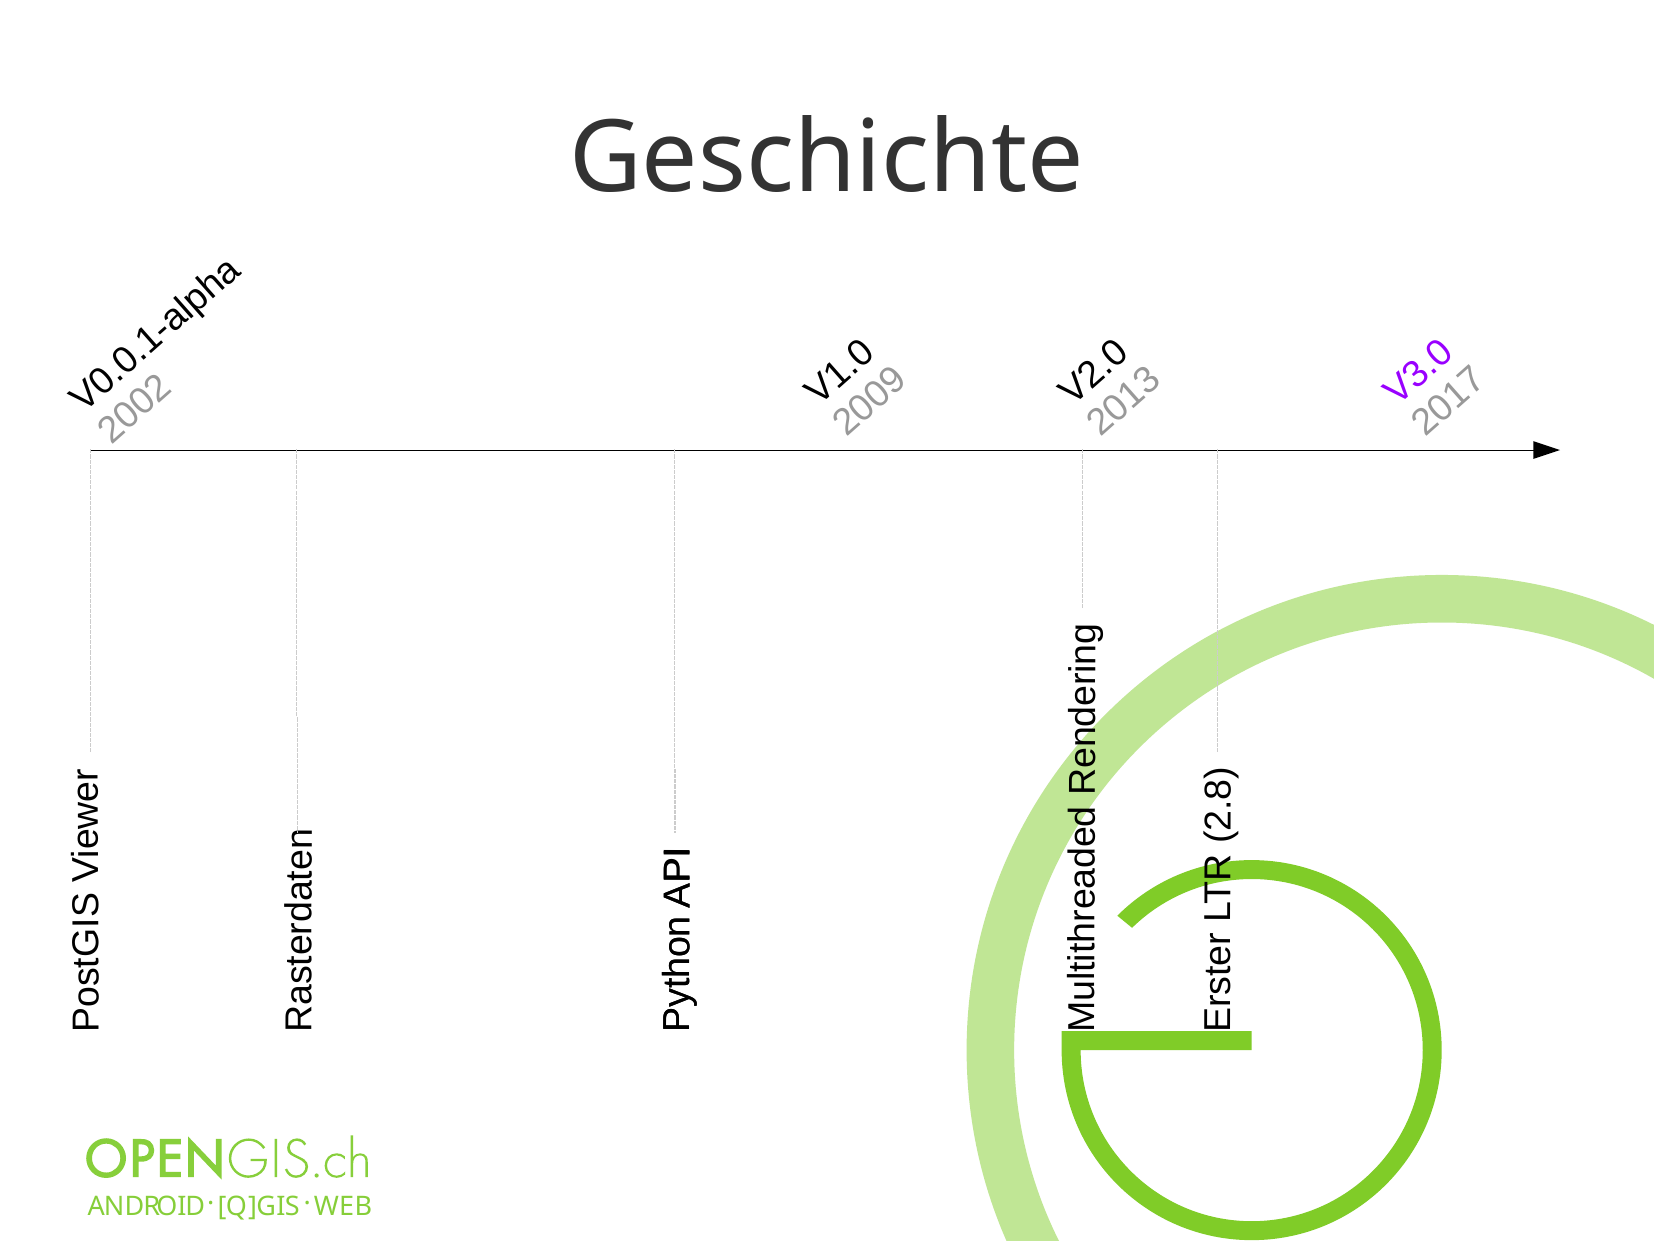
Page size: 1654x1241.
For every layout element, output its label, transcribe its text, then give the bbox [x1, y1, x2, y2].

text_box PostGIS Viewer [56, 753, 115, 1048]
text_box Multithreaded Rendering [1052, 606, 1111, 1048]
text_box V0.0.1-alpha 2002 [45, 232, 292, 467]
text_box V2.0 2013 [1033, 310, 1185, 460]
text_box Python API [647, 831, 706, 1048]
title Geschichte [82, 49, 1571, 257]
text_box Rasterdaten [269, 813, 328, 1048]
text_box V3.0 2017 [1358, 310, 1509, 460]
text_box Erster LTR (2.8) [1188, 751, 1247, 1048]
text_box V1.0 2009 [780, 310, 931, 460]
